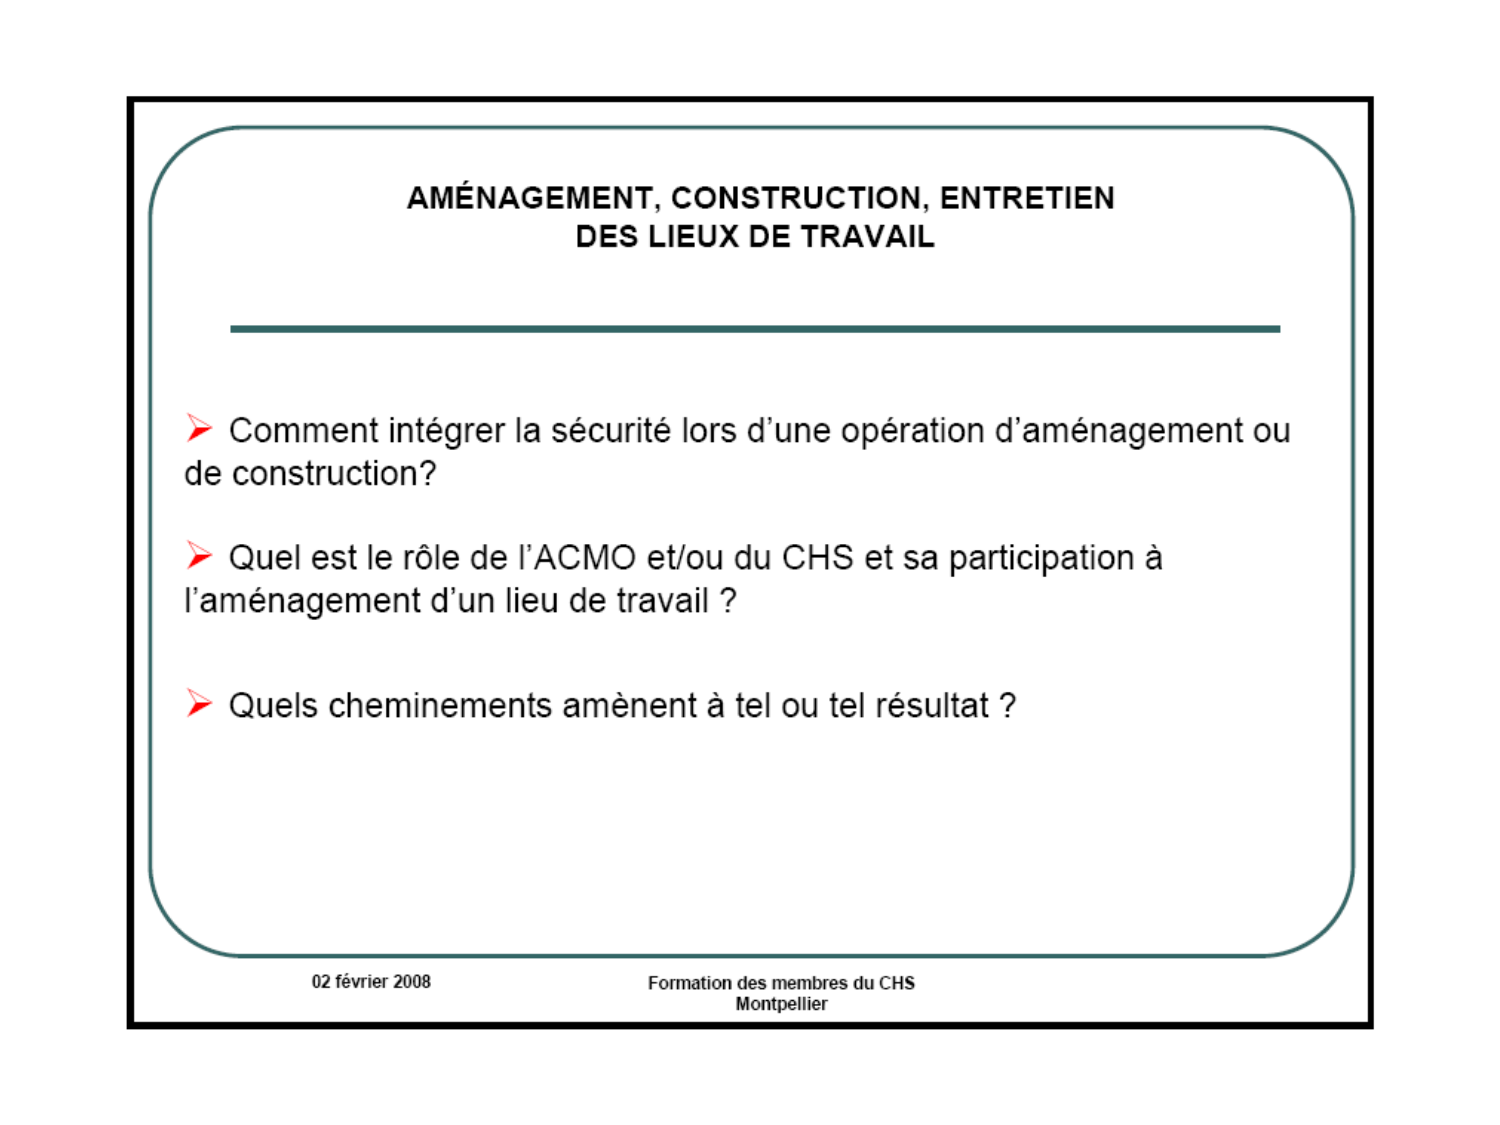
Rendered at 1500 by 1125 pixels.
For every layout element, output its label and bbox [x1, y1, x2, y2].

picture [121, 92, 1379, 1033]
